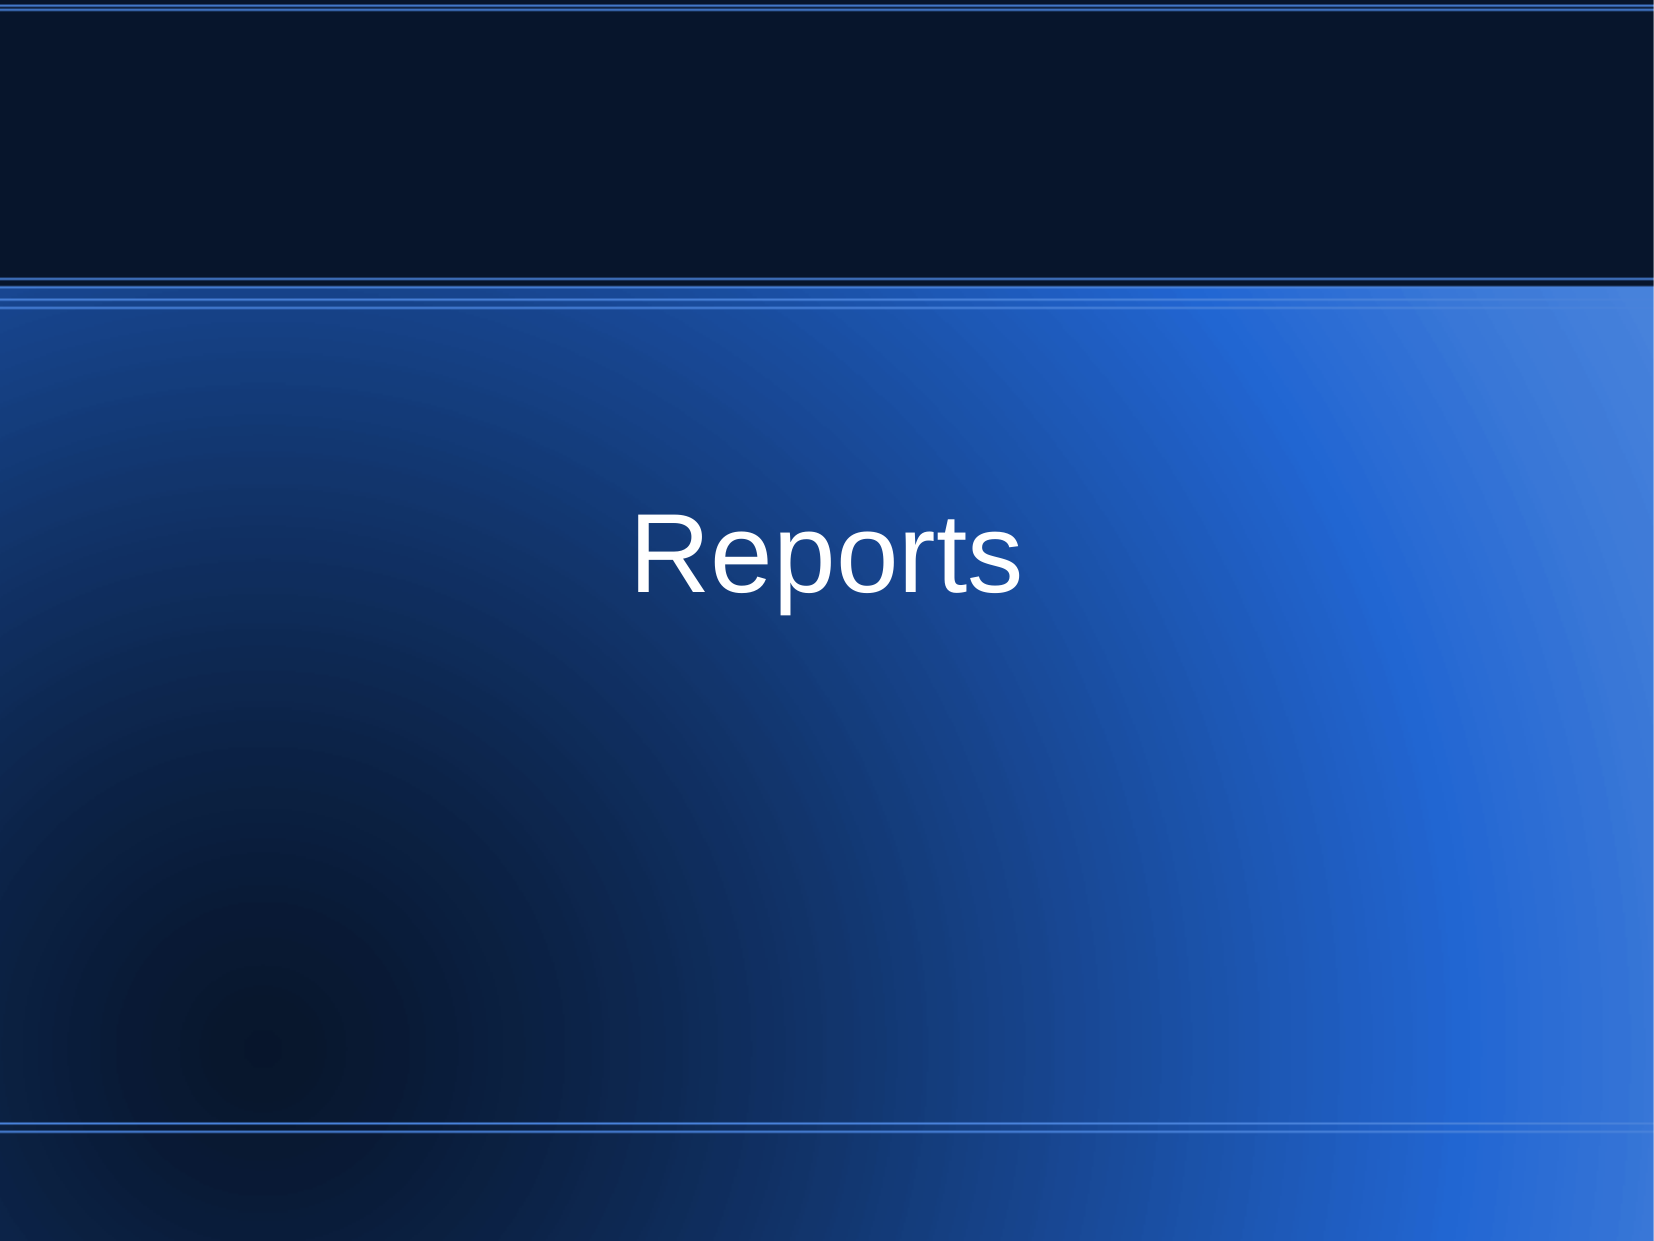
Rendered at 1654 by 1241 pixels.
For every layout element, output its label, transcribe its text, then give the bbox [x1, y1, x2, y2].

subtitle Reports [82, 49, 1571, 1058]
picture [0, 0, 1654, 1241]
